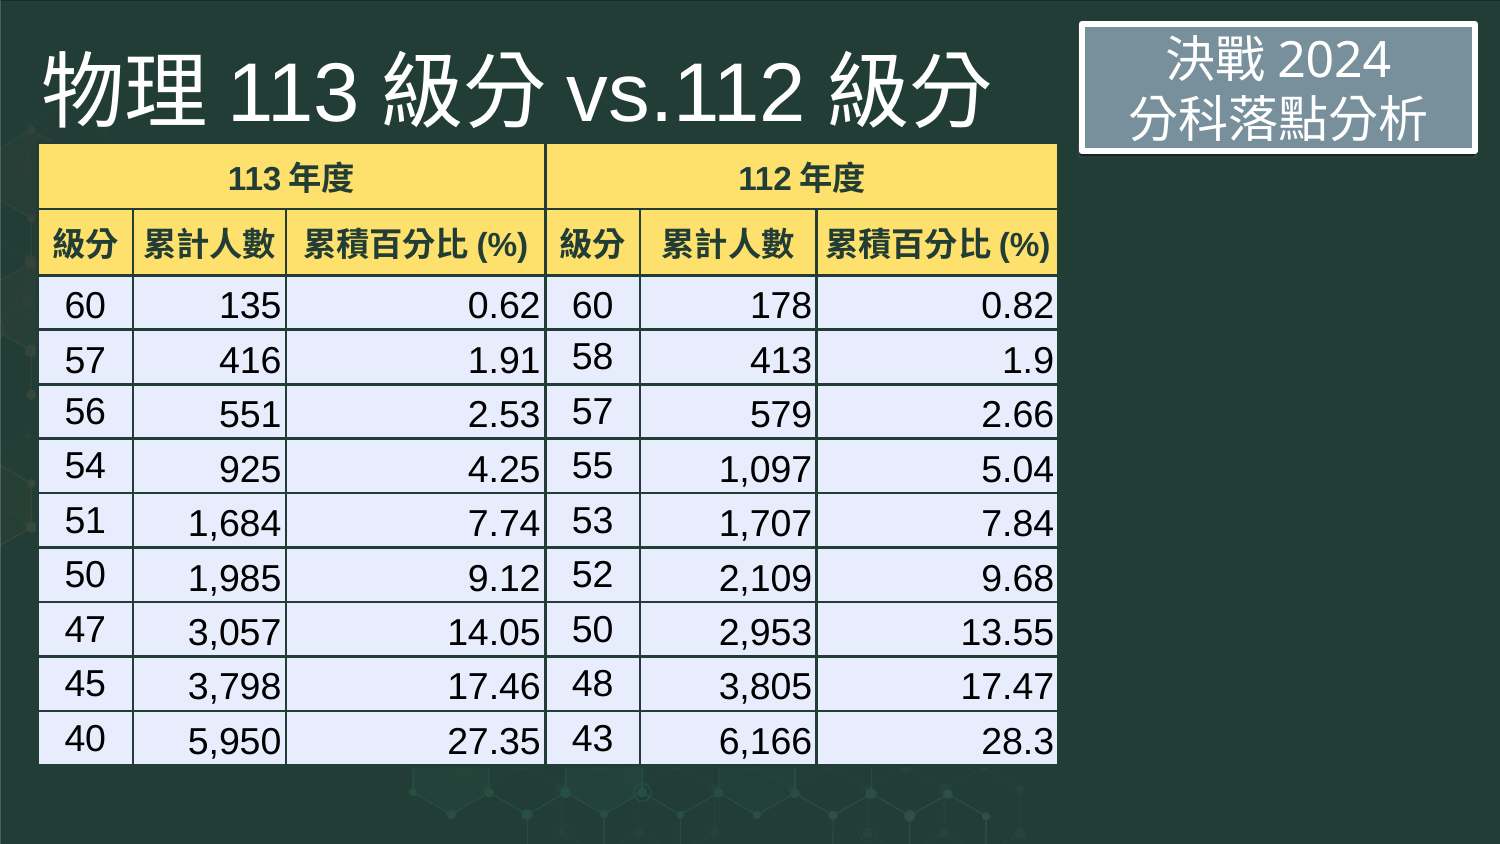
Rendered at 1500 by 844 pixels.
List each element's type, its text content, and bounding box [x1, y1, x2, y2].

table_cell 2,953 [641, 603, 815, 655]
table_cell 579 [641, 386, 815, 437]
table_cell 50 [39, 549, 132, 601]
table_cell 0.62 [287, 277, 544, 328]
table_cell 2.53 [287, 386, 544, 437]
table_cell 54 [39, 440, 132, 492]
text_box 決戰2024 分科落點分析 [1081, 24, 1475, 151]
table_cell 27.35 [287, 712, 544, 764]
table_cell 416 [134, 331, 285, 383]
table_cell 級分 [39, 210, 132, 274]
table_cell 7.74 [287, 494, 544, 546]
table_cell 60 [39, 277, 132, 328]
table_cell 50 [547, 603, 639, 655]
table_cell 1,097 [641, 440, 815, 492]
table_cell 43 [547, 712, 639, 764]
table_header 112年度 [547, 144, 1057, 208]
table_cell 1,707 [641, 494, 815, 546]
table_cell 47 [39, 603, 132, 655]
table_cell 級分 [547, 210, 639, 274]
table_cell 0.82 [818, 277, 1057, 328]
table_cell 9.12 [287, 549, 544, 601]
table_cell 累積百分比(%) [818, 210, 1057, 274]
table_cell 53 [547, 494, 639, 546]
table_cell 28.3 [818, 712, 1057, 764]
table_cell 40 [39, 712, 132, 764]
table_cell 52 [547, 549, 639, 601]
table_cell 57 [39, 331, 132, 383]
table_cell 57 [547, 386, 639, 437]
table_cell 7.84 [818, 494, 1057, 546]
table_cell 48 [547, 658, 639, 710]
table_cell 58 [547, 331, 639, 383]
table_cell 3,057 [134, 603, 285, 655]
table_cell 4.25 [287, 440, 544, 492]
table_cell 3,805 [641, 658, 815, 710]
table_cell 累計人數 [134, 210, 285, 274]
table_cell 5.04 [818, 440, 1057, 492]
table_cell 9.68 [818, 549, 1057, 601]
table_cell 2,109 [641, 549, 815, 601]
picture [0, 0, 1500, 844]
table_cell 178 [641, 277, 815, 328]
table_cell 925 [134, 440, 285, 492]
table_cell 55 [547, 440, 639, 492]
table_cell 累計人數 [641, 210, 815, 274]
table_cell 51 [39, 494, 132, 546]
table_cell 1,684 [134, 494, 285, 546]
table_cell 56 [39, 386, 132, 437]
table_cell 413 [641, 331, 815, 383]
table_cell 13.55 [818, 603, 1057, 655]
title 物理113級分vs.112級分 [26, 23, 1424, 165]
table_cell 1.91 [287, 331, 544, 383]
table_header 113年度 [39, 144, 544, 208]
table_cell 6,166 [641, 712, 815, 764]
table_cell 5,950 [134, 712, 285, 764]
table_cell 2.66 [818, 386, 1057, 437]
table_cell 1,985 [134, 549, 285, 601]
table_cell 60 [547, 277, 639, 328]
table_cell 551 [134, 386, 285, 437]
table_cell 17.46 [287, 658, 544, 710]
table_cell 14.05 [287, 603, 544, 655]
table_cell 3,798 [134, 658, 285, 710]
table_cell 17.47 [818, 658, 1057, 710]
table_cell 1.9 [818, 331, 1057, 383]
table_cell 45 [39, 658, 132, 710]
table_cell 135 [134, 277, 285, 328]
table_cell 累積百分比(%) [287, 210, 544, 274]
